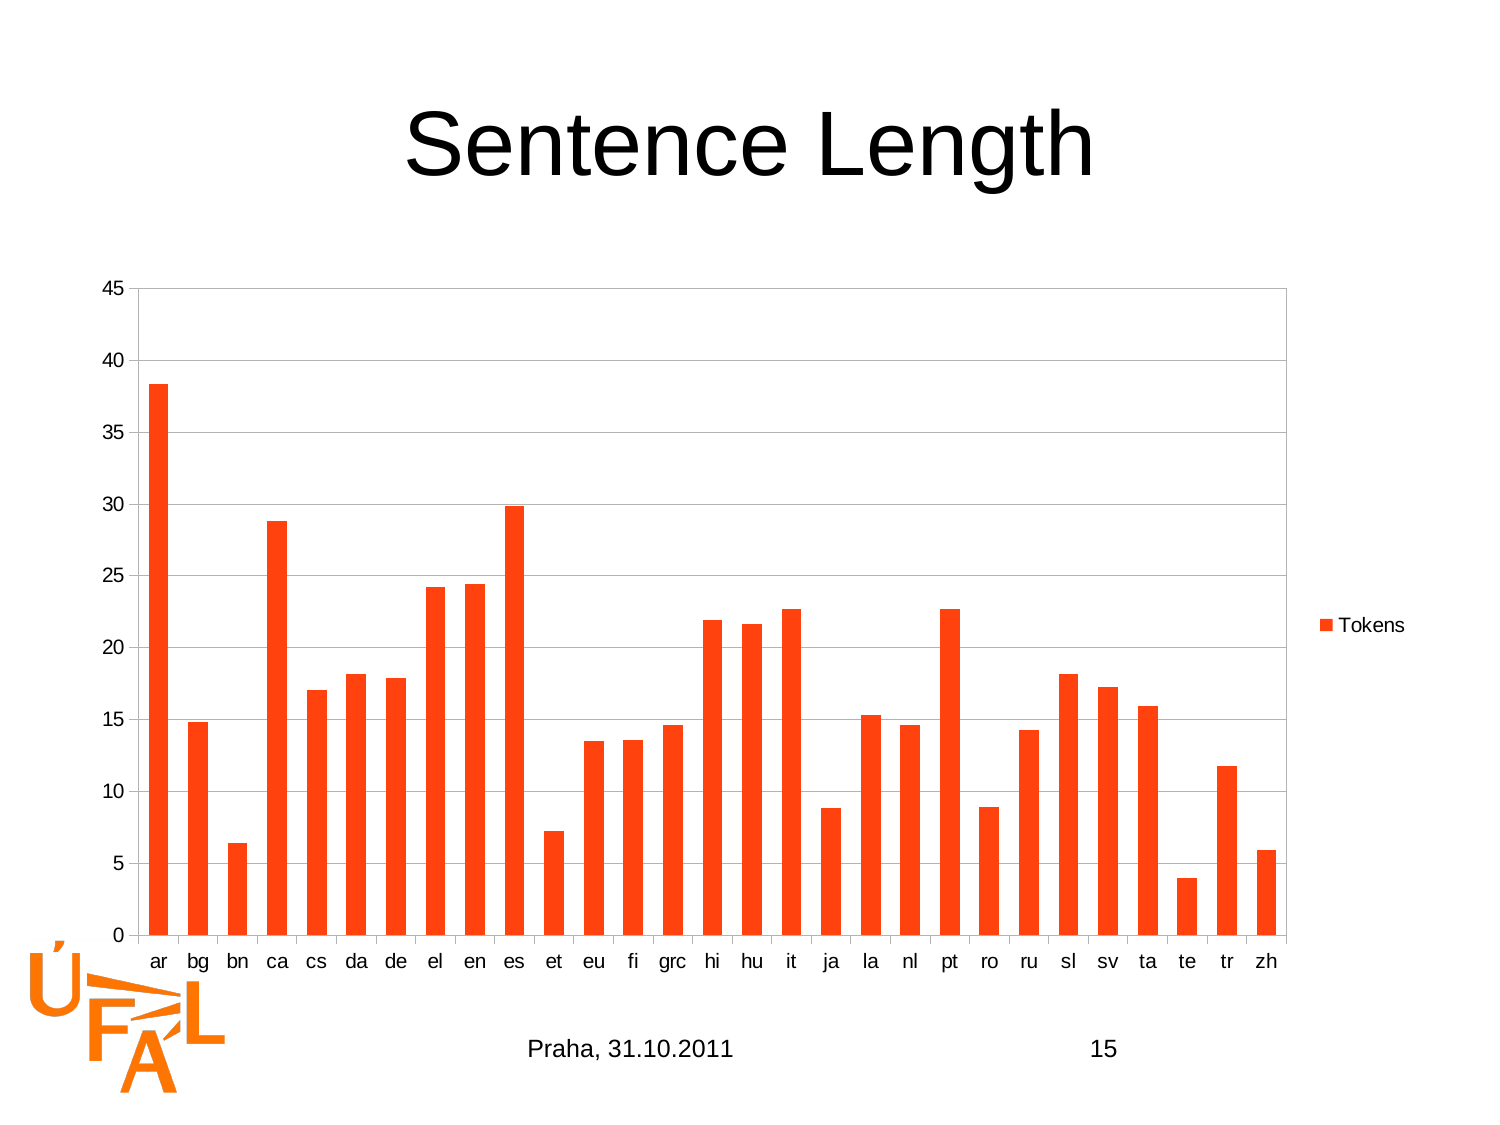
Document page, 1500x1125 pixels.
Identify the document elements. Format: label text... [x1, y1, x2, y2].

chart [75, 262, 1426, 988]
title Sentence Length [75, 14, 1426, 262]
picture [29, 940, 225, 1093]
